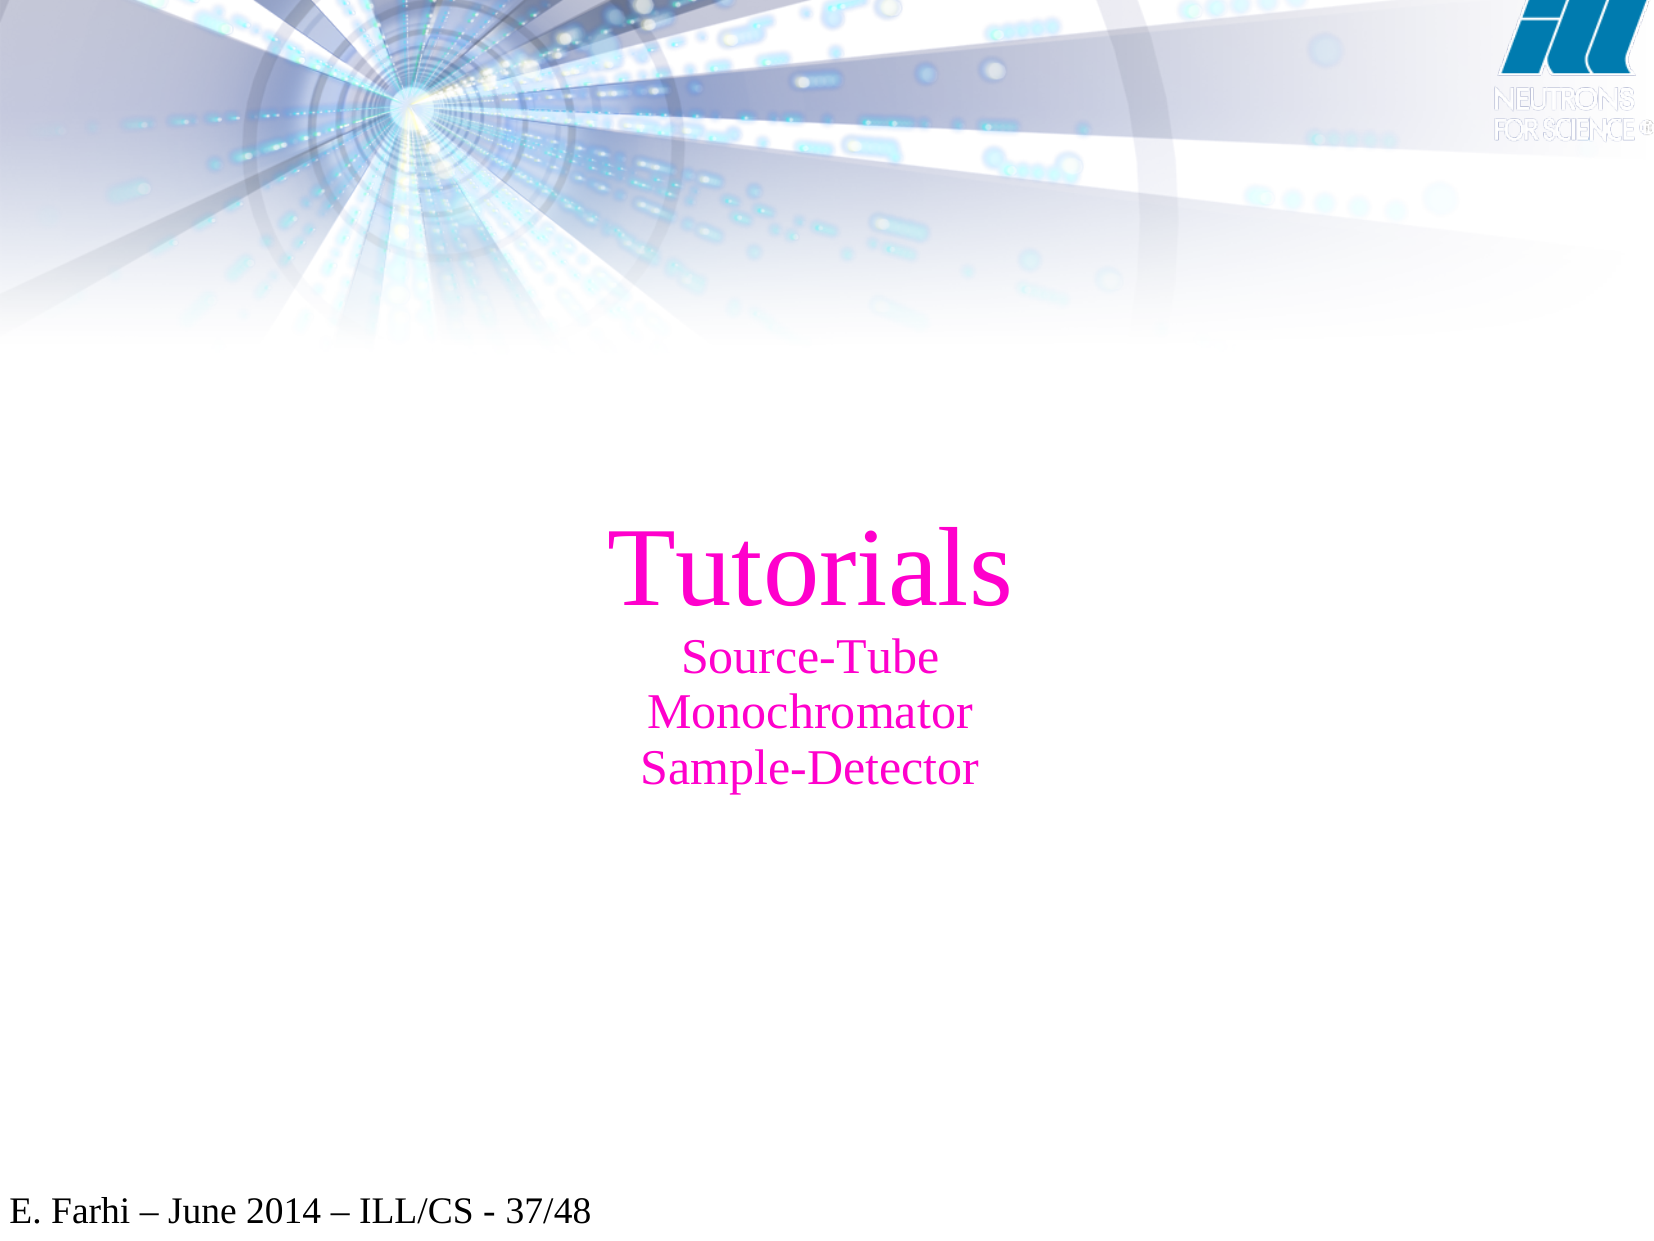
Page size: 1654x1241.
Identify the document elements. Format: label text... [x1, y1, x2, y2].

subtitle Tutorials Source-Tube Monochromator Sample-Detector [82, 290, 1538, 1010]
picture [0, 0, 1654, 355]
